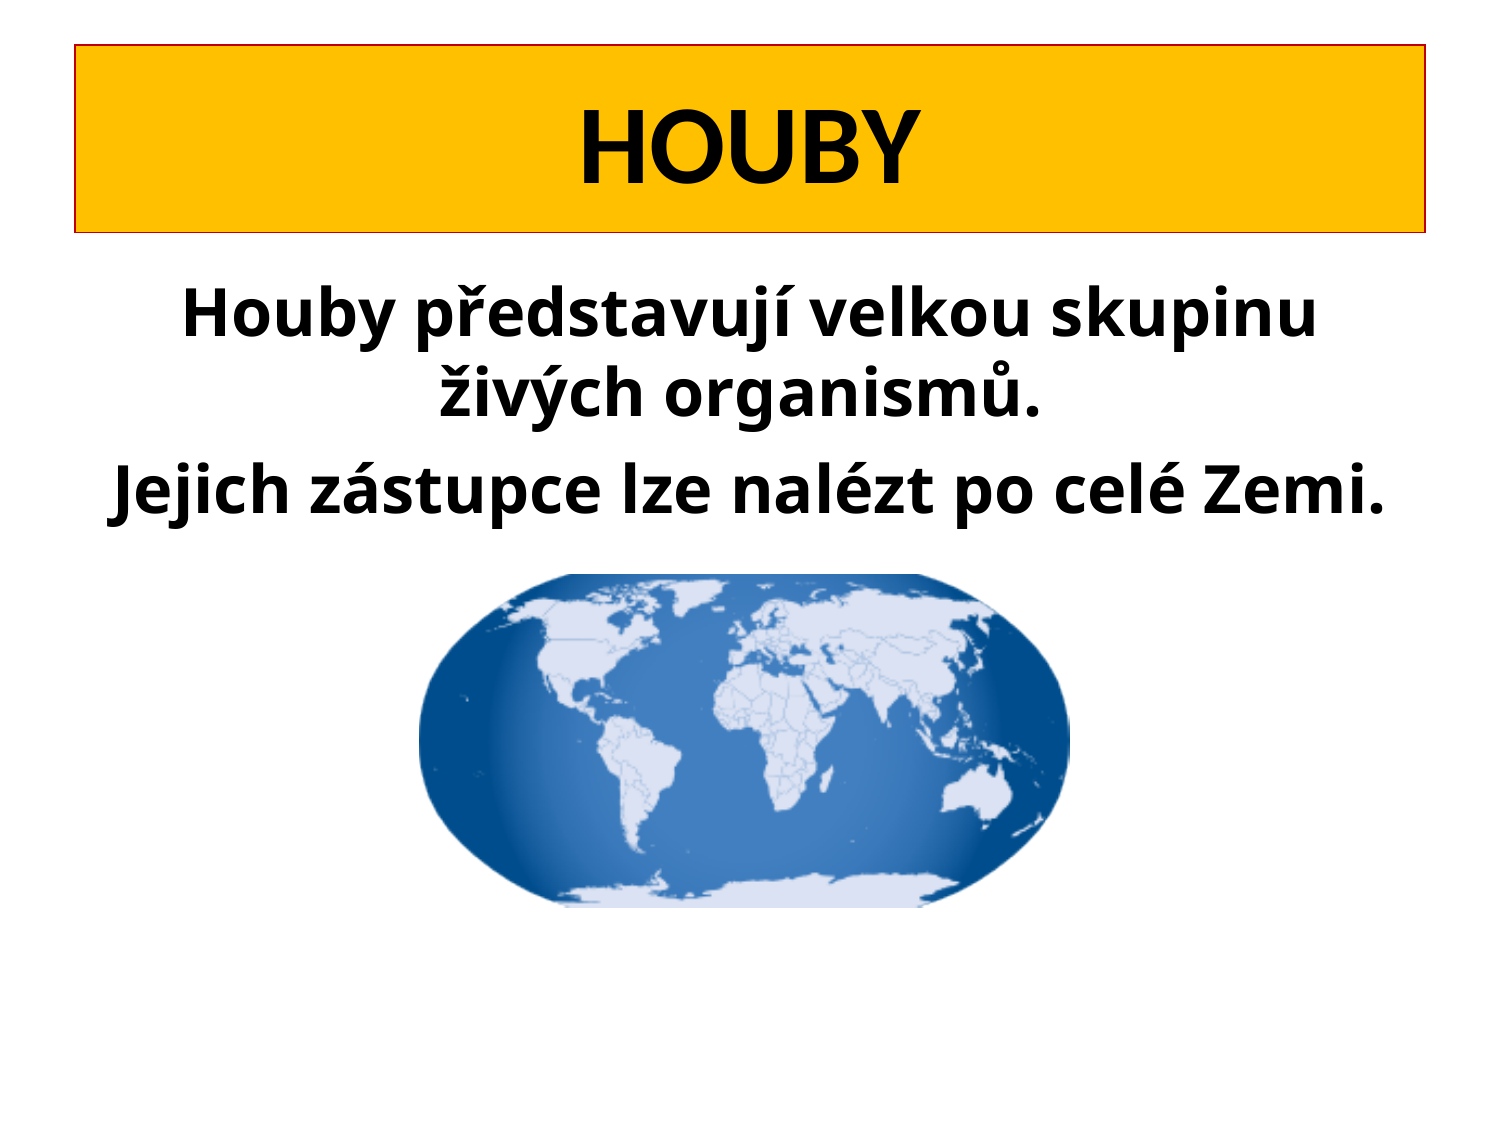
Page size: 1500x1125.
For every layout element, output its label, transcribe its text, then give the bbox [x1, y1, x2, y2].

list Houby představují velkou skupinu živých organismů. Jejich zástupce lze nalézt po celé Zemi. [75, 262, 1426, 1005]
title HOUBY [75, 45, 1426, 233]
picture [419, 574, 1070, 908]
